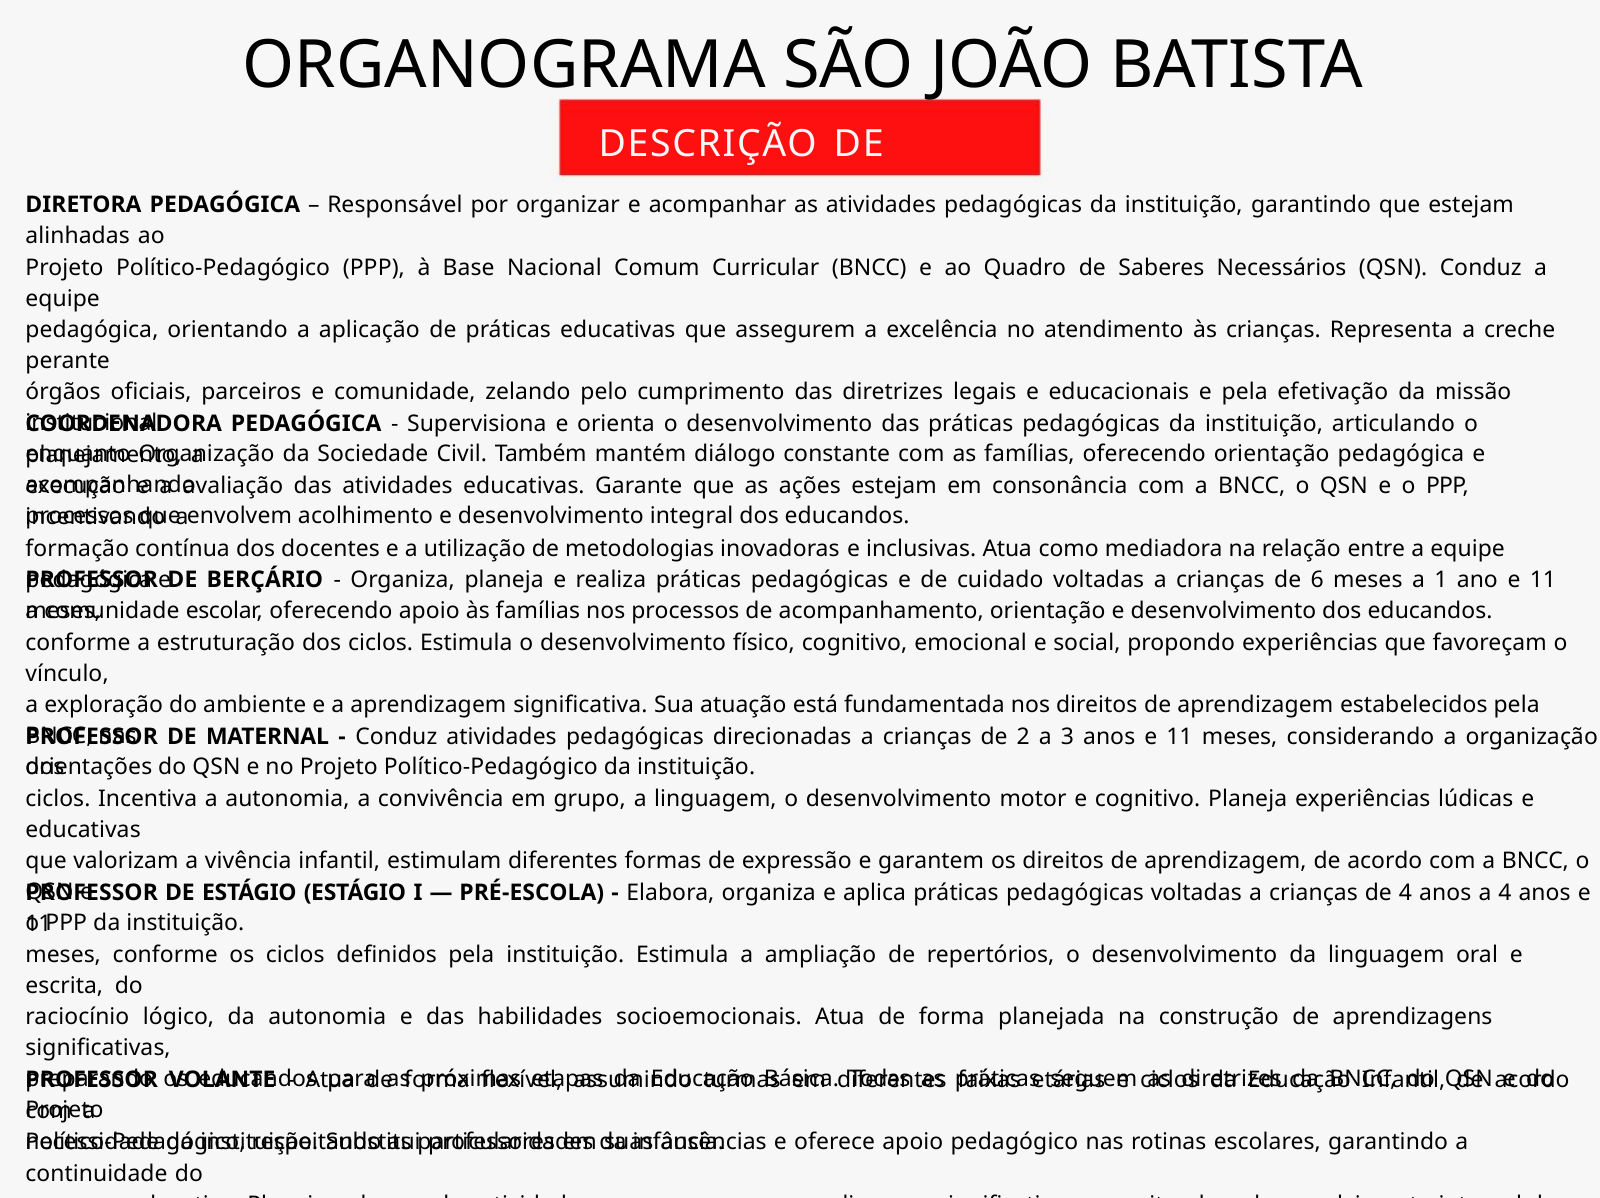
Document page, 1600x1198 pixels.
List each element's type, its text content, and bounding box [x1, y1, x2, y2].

text_box ORGANOGRAMA SÃO JOÃO BATISTA [242, 16, 1383, 102]
text_box PROFESSOR DE MATERNAL - Conduz atividades pedagógicas direcionadas a crianças de 2 a 3 anos e 11 meses, considerando a organização dos ciclos. Incentiva a autonomia, a convivência em grupo, a linguagem, o desenvolvimento motor e cognitivo. Planeja experiências lúdicas e educativas que valorizam a vivência infantil, estimulam diferentes formas de expressão e garantem os direitos de aprendizagem, de acordo com a BNCC, o QSN e o PPP da instituição. [25, 717, 1600, 873]
text_box COORDENADORA PEDAGÓGICA - Supervisiona e orienta o desenvolvimento das práticas pedagógicas da instituição, articulando o planejamento, a execução e a avaliação das atividades educativas. Garante que as ações estejam em consonância com a BNCC, o QSN e o PPP, incentivando a formação contínua dos docentes e a utilização de metodologias inovadoras e inclusivas. Atua como mediadora na relação entre a equipe pedagógica e a comunidade escolar, oferecendo apoio às famílias nos processos de acompanhamento, orientação e desenvolvimento dos educandos. [25, 405, 1600, 561]
text_box DIRETORA PEDAGÓGICA – Responsável por organizar e acompanhar as atividades pedagógicas da instituição, garantindo que estejam alinhadas ao Projeto Político-Pedagógico (PPP), à Base Nacional Comum Curricular (BNCC) e ao Quadro de Saberes Necessários (QSN). Conduz a equipe pedagógica, orientando a aplicação de práticas educativas que assegurem a excelência no atendimento às crianças. Representa a creche perante órgãos oficiais, parceiros e comunidade, zelando pelo cumprimento das diretrizes legais e educacionais e pela efetivação da missão institucional enquanto Organização da Sociedade Civil. Também mantém diálogo constante com as famílias, oferecendo orientação pedagógica e acompanhando processos que envolvem acolhimento e desenvolvimento integral dos educandos. [25, 186, 1600, 405]
text_box PROFESSOR DE BERÇÁRIO - Organiza, planeja e realiza práticas pedagógicas e de cuidado voltadas a crianças de 6 meses a 1 ano e 11 meses, conforme a estruturação dos ciclos. Estimula o desenvolvimento físico, cognitivo, emocional e social, propondo experiências que favoreçam o vínculo, a exploração do ambiente e a aprendizagem significativa. Sua atuação está fundamentada nos direitos de aprendizagem estabelecidos pela BNCC, nas orientações do QSN e no Projeto Político-Pedagógico da instituição. [25, 561, 1600, 717]
text_box DESCRIÇÃO DE CARGOS [598, 109, 1027, 186]
text_box [0, 0, 1600, 1198]
text_box PROFESSOR VOLANTE - Atua de forma flexível, assumindo turmas em diferentes faixas etárias e ciclos da Educação Infantil, de acordo com a necessidade da instituição. Substitui professores em suas ausências e oferece apoio pedagógico nas rotinas escolares, garantindo a continuidade do processo educativo. Planeja e desenvolve atividades que promovem aprendizagens significativas, respeitando o desenvolvimento integral das crianças e assegurando a efetivação dos direitos de aprendizagem estabelecidos pela BNCC, pelo QSN e pelo Projeto Político-Pedagógico da instituição. [25, 1061, 1600, 1198]
text_box PROFESSOR DE ESTÁGIO (ESTÁGIO I — PRÉ-ESCOLA) - Elabora, organiza e aplica práticas pedagógicas voltadas a crianças de 4 anos a 4 anos e 11 meses, conforme os ciclos definidos pela instituição. Estimula a ampliação de repertórios, o desenvolvimento da linguagem oral e escrita, do raciocínio lógico, da autonomia e das habilidades socioemocionais. Atua de forma planejada na construção de aprendizagens significativas, preparando os educandos para as próximas etapas da Educação Básica. Todas as práticas seguem as diretrizes da BNCC, do QSN e do Projeto Político-Pedagógico, respeitando as particularidades da infância. [25, 873, 1600, 1061]
